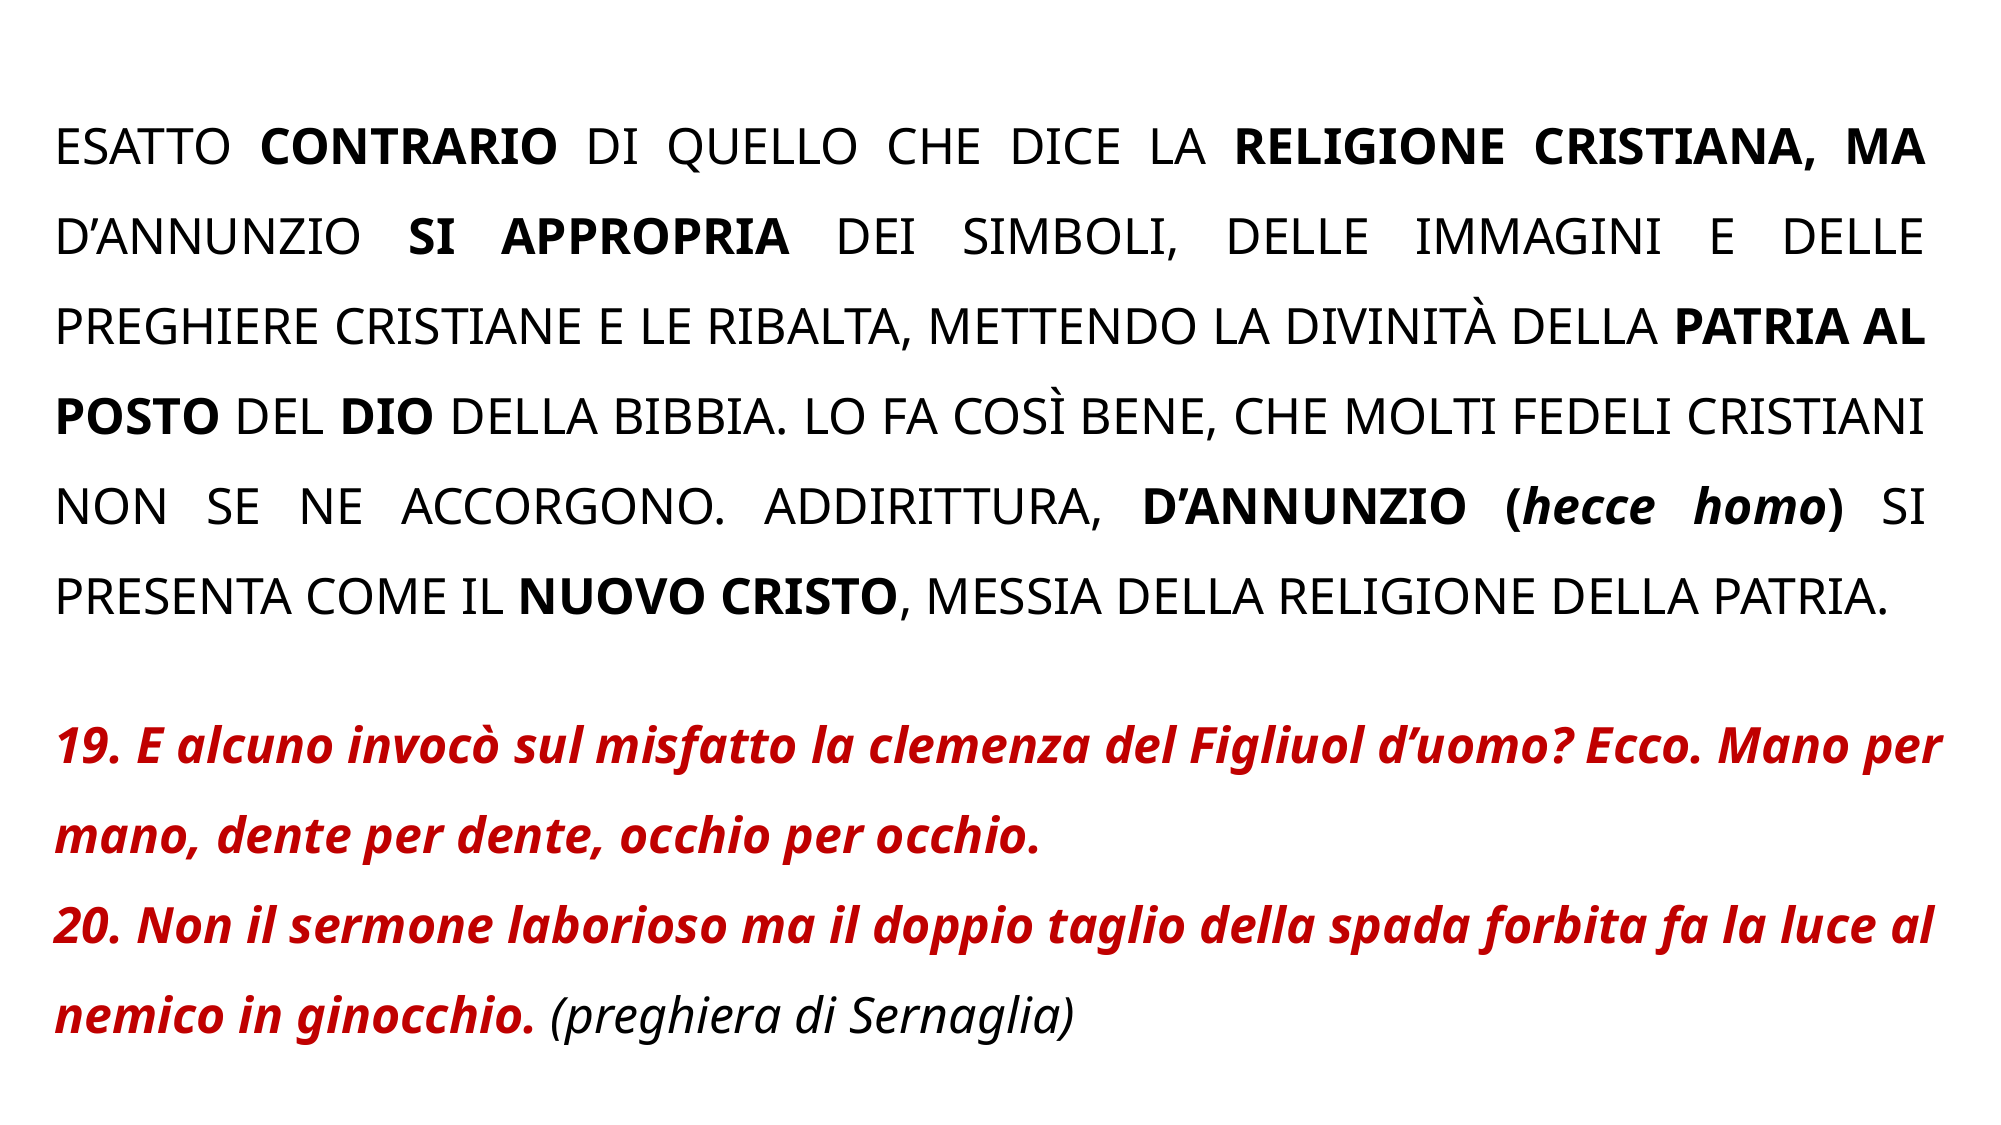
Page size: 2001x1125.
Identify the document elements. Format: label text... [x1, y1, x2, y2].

text_box ESATTO CONTRARIO DI QUELLO CHE DICE LA RELIGIONE CRISTIANA, MA D’ANNUNZIO SI APPROPRIA DEI SIMBOLI, DELLE IMMAGINI E DELLE PREGHIERE CRISTIANE E LE RIBALTA, METTENDO LA DIVINITÀ DELLA PATRIA AL POSTO DEL DIO DELLA BIBBIA. LO FA COSÌ BENE, CHE MOLTI FEDELI CRISTIANI NON SE NE ACCORGONO. ADDIRITTURA, D’ANNUNZIO (hecce homo) SI PRESENTA COME IL NUOVO CRISTO, MESSIA DELLA RELIGIONE DELLA PATRIA. [39, 77, 1942, 626]
text_box 19. E alcuno invocò sul misfatto la clemenza del Figliuol d’uomo? Ecco. Mano per mano, dente per dente, occhio per occhio. 20. Non il sermone laborioso ma il doppio taglio della spada forbita fa la luce al nemico in ginocchio. (preghiera di Sernaglia) [39, 675, 2000, 1043]
